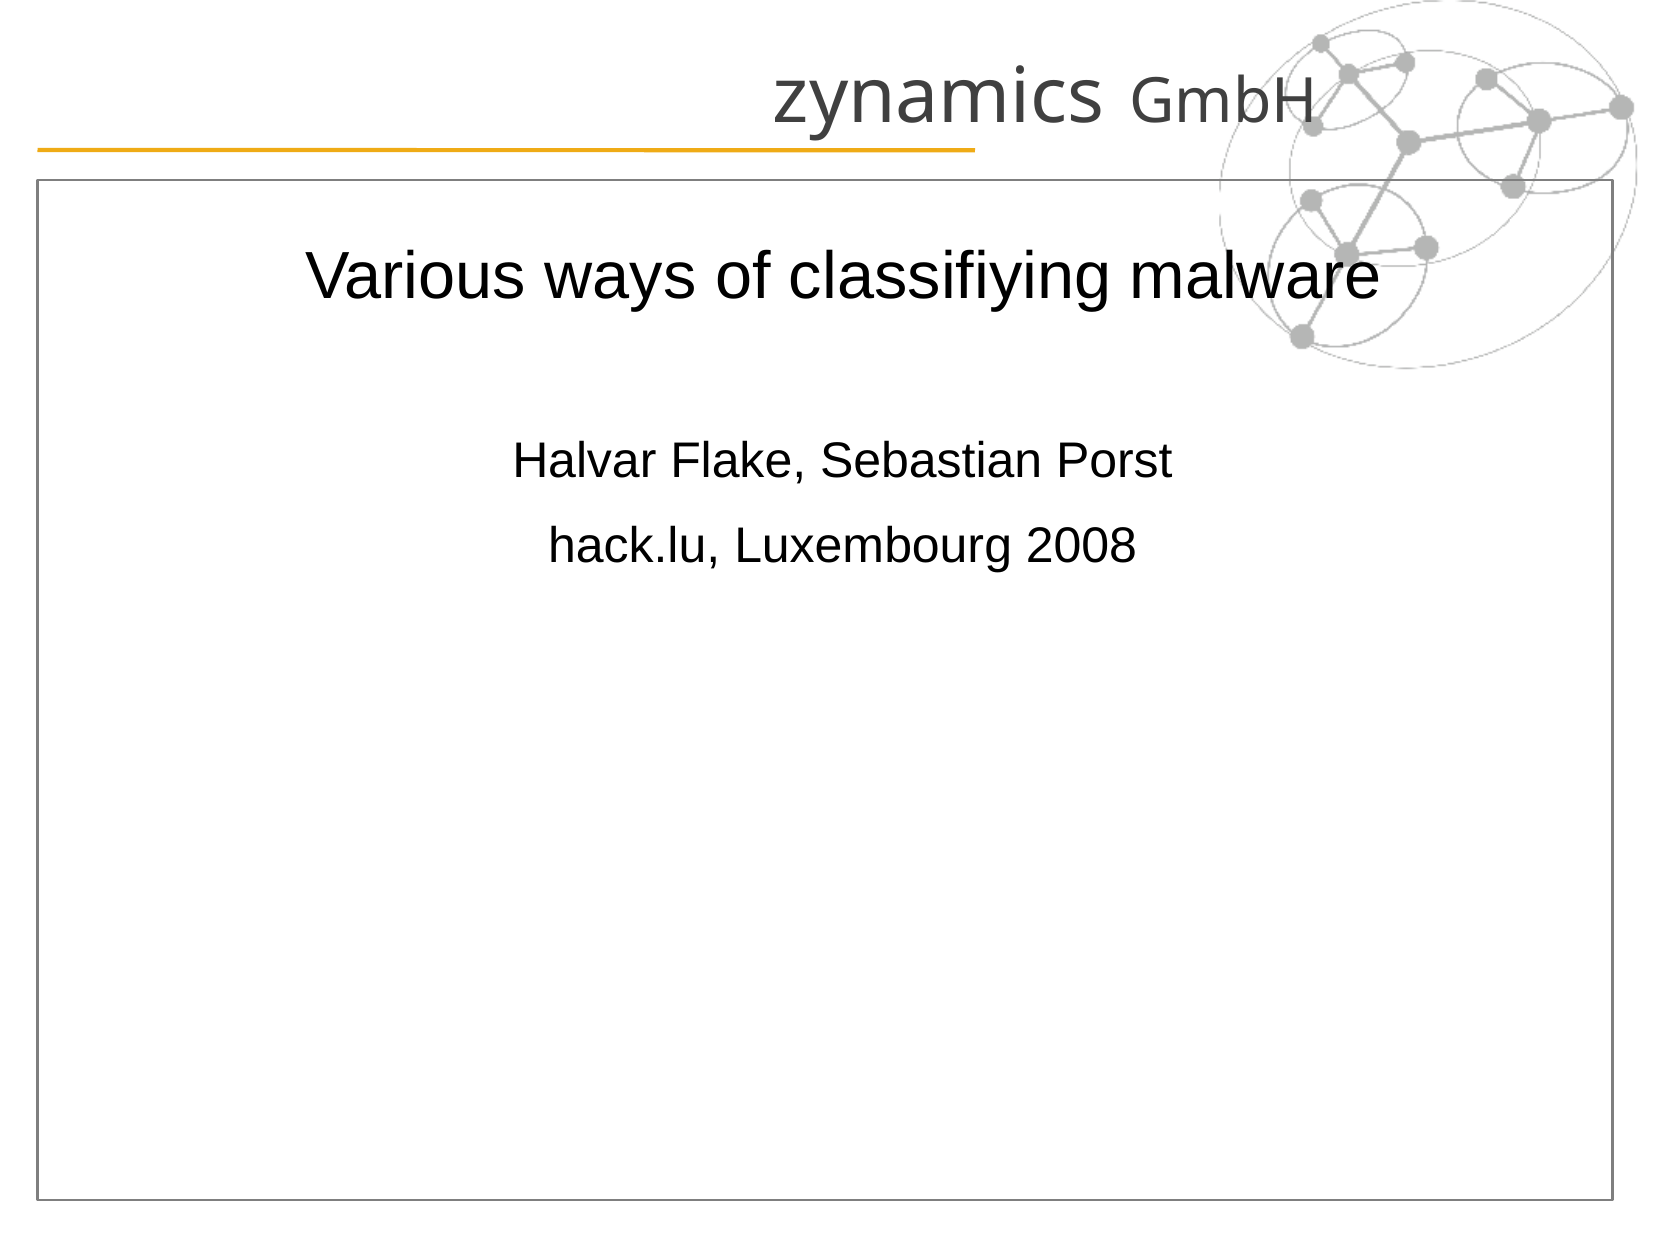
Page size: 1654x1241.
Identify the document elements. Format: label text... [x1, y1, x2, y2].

title zynamics GmbH [757, 27, 1471, 158]
title Various ways of classifiying malware [75, 225, 1613, 326]
list Halvar Flake, Sebastian Porst hack.lu, Luxembourg 2008 [150, 424, 1501, 1126]
picture [1218, 326, 1611, 374]
picture [1218, 0, 1642, 374]
picture [1218, 181, 1611, 225]
